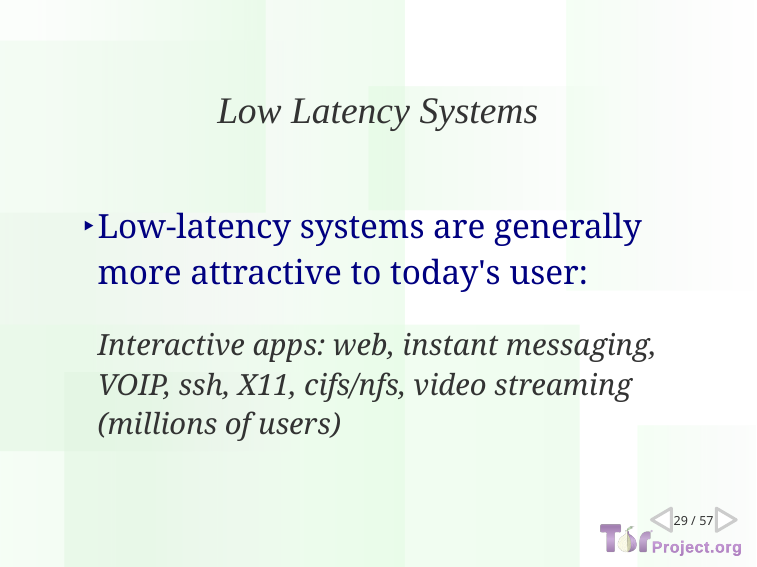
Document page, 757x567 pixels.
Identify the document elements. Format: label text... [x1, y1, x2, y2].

text_box Low-latency systems are generally more attractive to today's user: Interactive apps: web, instant messaging, VOIP, ssh, X11, cifs/nfs, video streaming (millions of users) [0, 138, 756, 508]
picture [0, 0, 757, 567]
text_box Low Latency Systems [69, 82, 687, 139]
